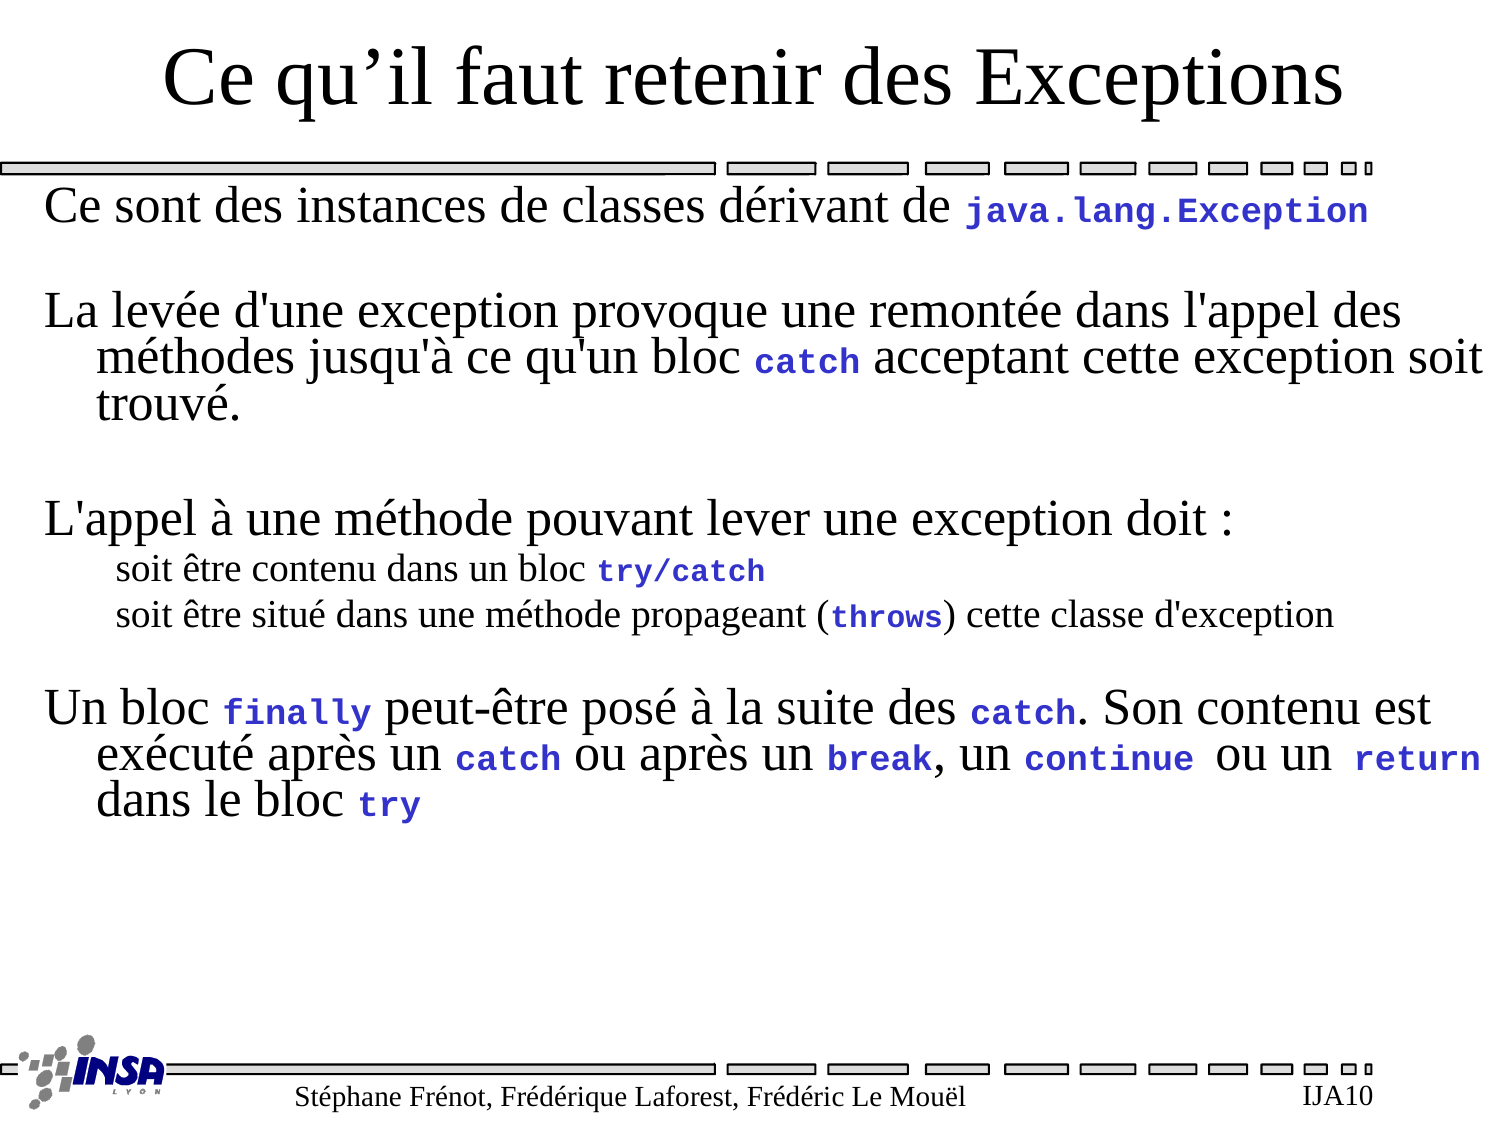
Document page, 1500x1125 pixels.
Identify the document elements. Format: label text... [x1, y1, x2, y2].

list Ce sont des instances de classes dérivant de java.lang.Exception La levée d'une exception provoque une remontée dans l'appel des méthodes jusqu'à ce qu'un bloc catch acceptant cette exception soit trouvé. L'appel à une méthode pouvant lever une exception doit : soit être contenu dans un bloc try/catch soit être situé dans une méthode propageant (throws) cette classe d'exception Un bloc finally peut-être posé à la suite des catch. Son contenu est exécuté après un catch ou après un break, un continue ou un return dans le bloc try [29, 172, 1500, 1059]
title Ce qu’il faut retenir des Exceptions [134, 32, 1375, 141]
